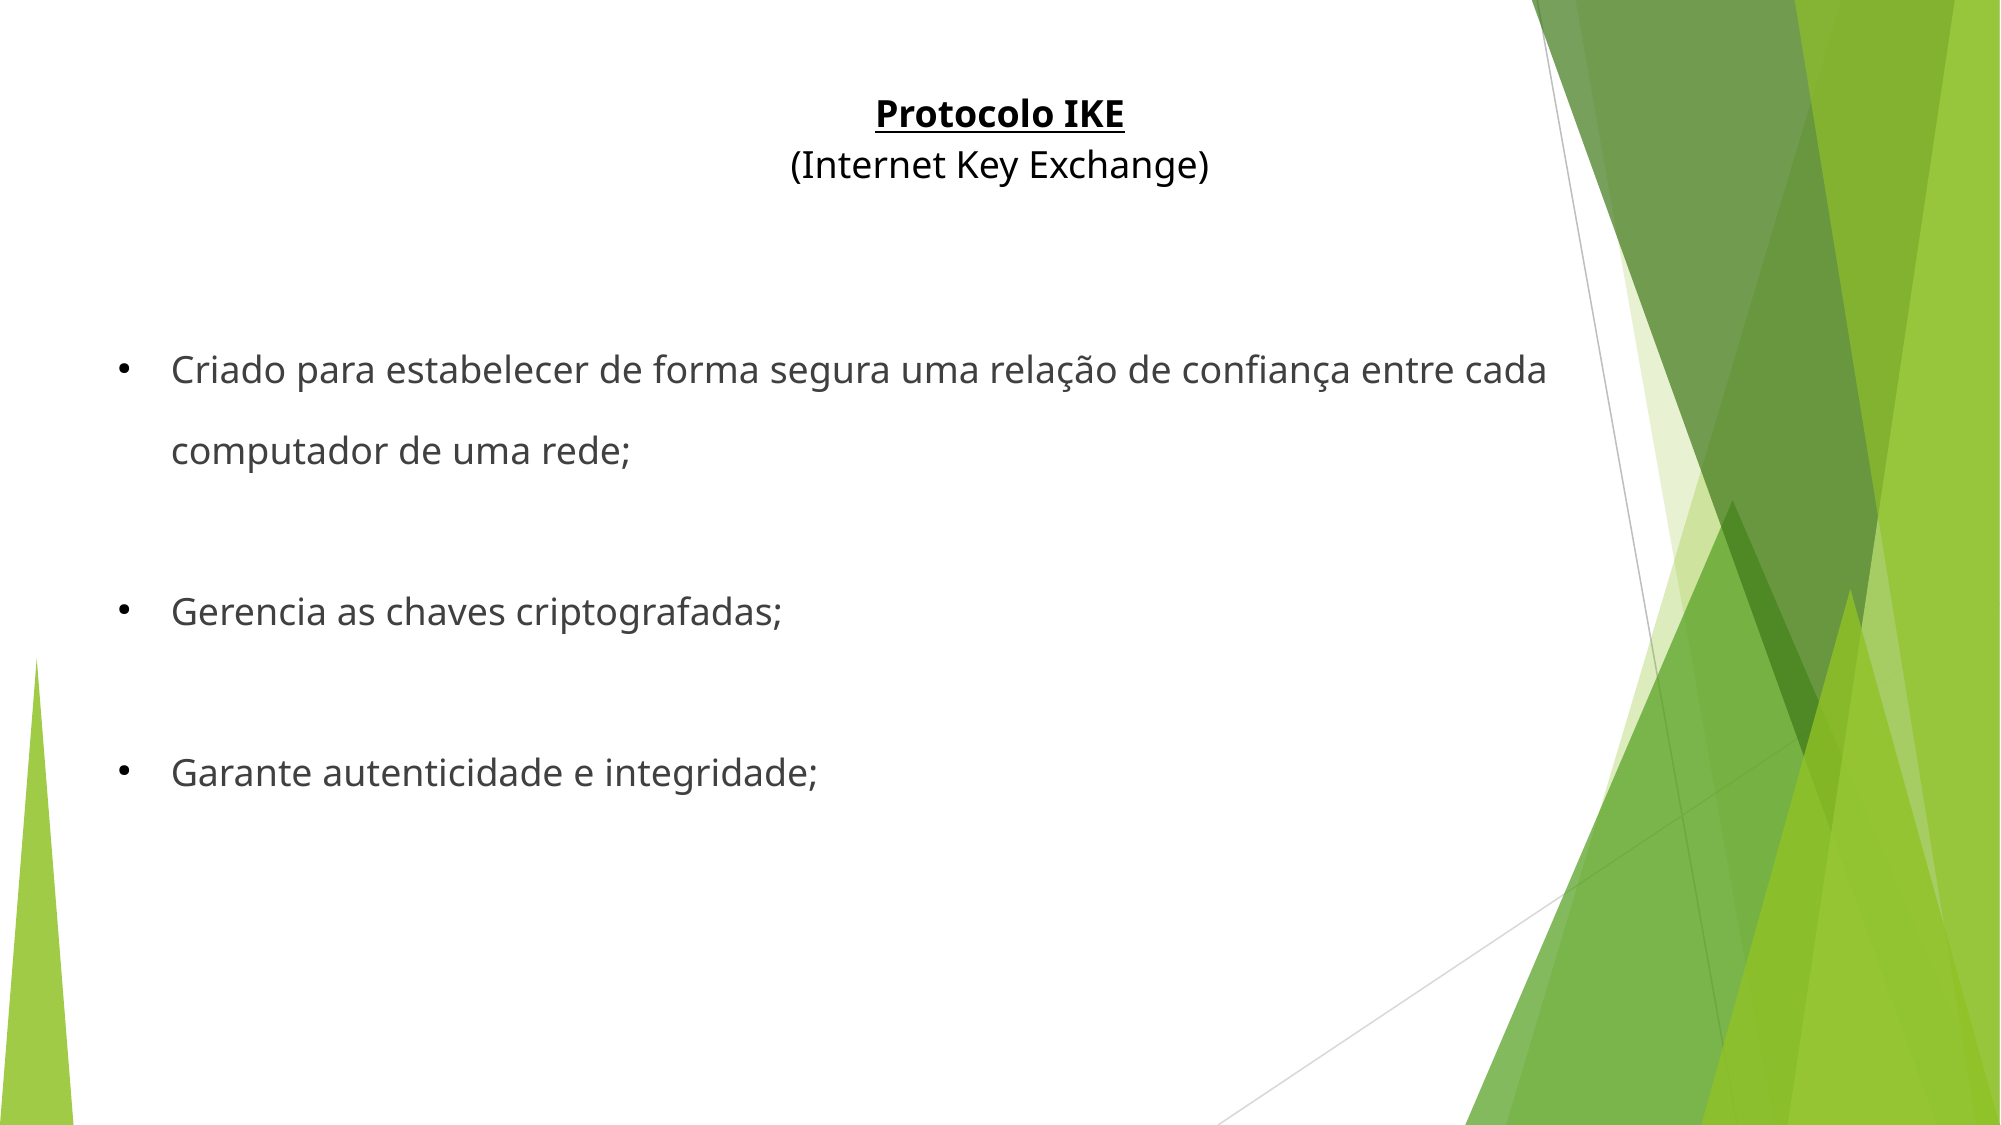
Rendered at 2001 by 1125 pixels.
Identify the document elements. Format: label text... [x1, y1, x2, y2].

list Criado para estabelecer de forma segura uma relação de confiança entre cada computador de uma rede; Gerencia as chaves criptografadas; Garante autenticidade e integridade; [99, 263, 1900, 1006]
title Protocolo IKE (Internet Key Exchange) [99, 44, 1900, 233]
